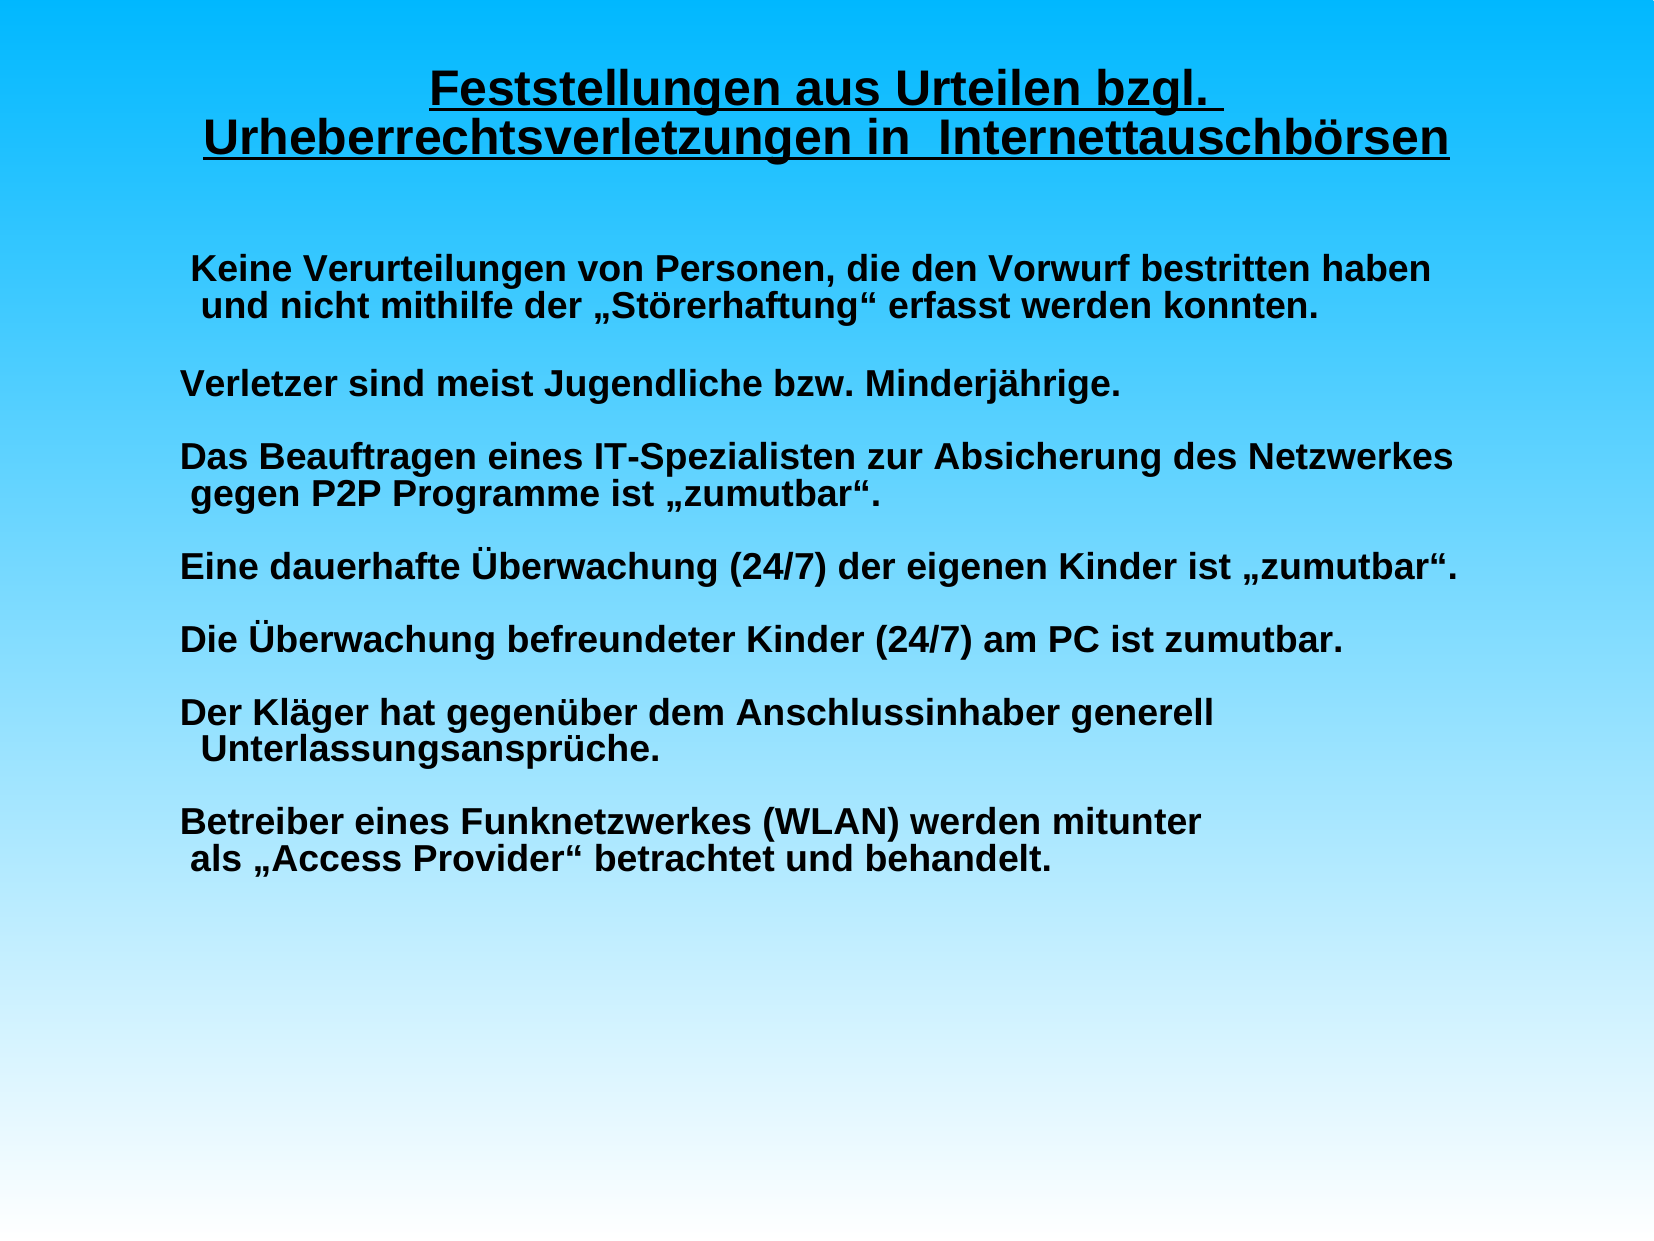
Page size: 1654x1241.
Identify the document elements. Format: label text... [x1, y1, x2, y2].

text_box Feststellungen aus Urteilen bzgl. Urheberrechtsverletzungen in Internettauschbörsen [188, 59, 1466, 189]
text_box Keine Verurteilungen von Personen, die den Vorwurf bestritten haben und nicht mithilfe der „Störerhaftung“ erfasst werden konnten. Verletzer sind meist Jugendliche bzw. Minderjährige. Das Beauftragen eines IT-Spezialisten zur Absicherung des Netzwerkes gegen P2P Programme ist „zumutbar“. Eine dauerhafte Überwachung (24/7) der eigenen Kinder ist „zumutbar“. Die Überwachung befreundeter Kinder (24/7) am PC ist zumutbar. Der Kläger hat gegenüber dem Anschlussinhaber generell Unterlassungsansprüche. Betreiber eines Funknetzwerkes (WLAN) werden mitunter als „Access Provider“ betrachtet und behandelt. [165, 245, 1489, 996]
